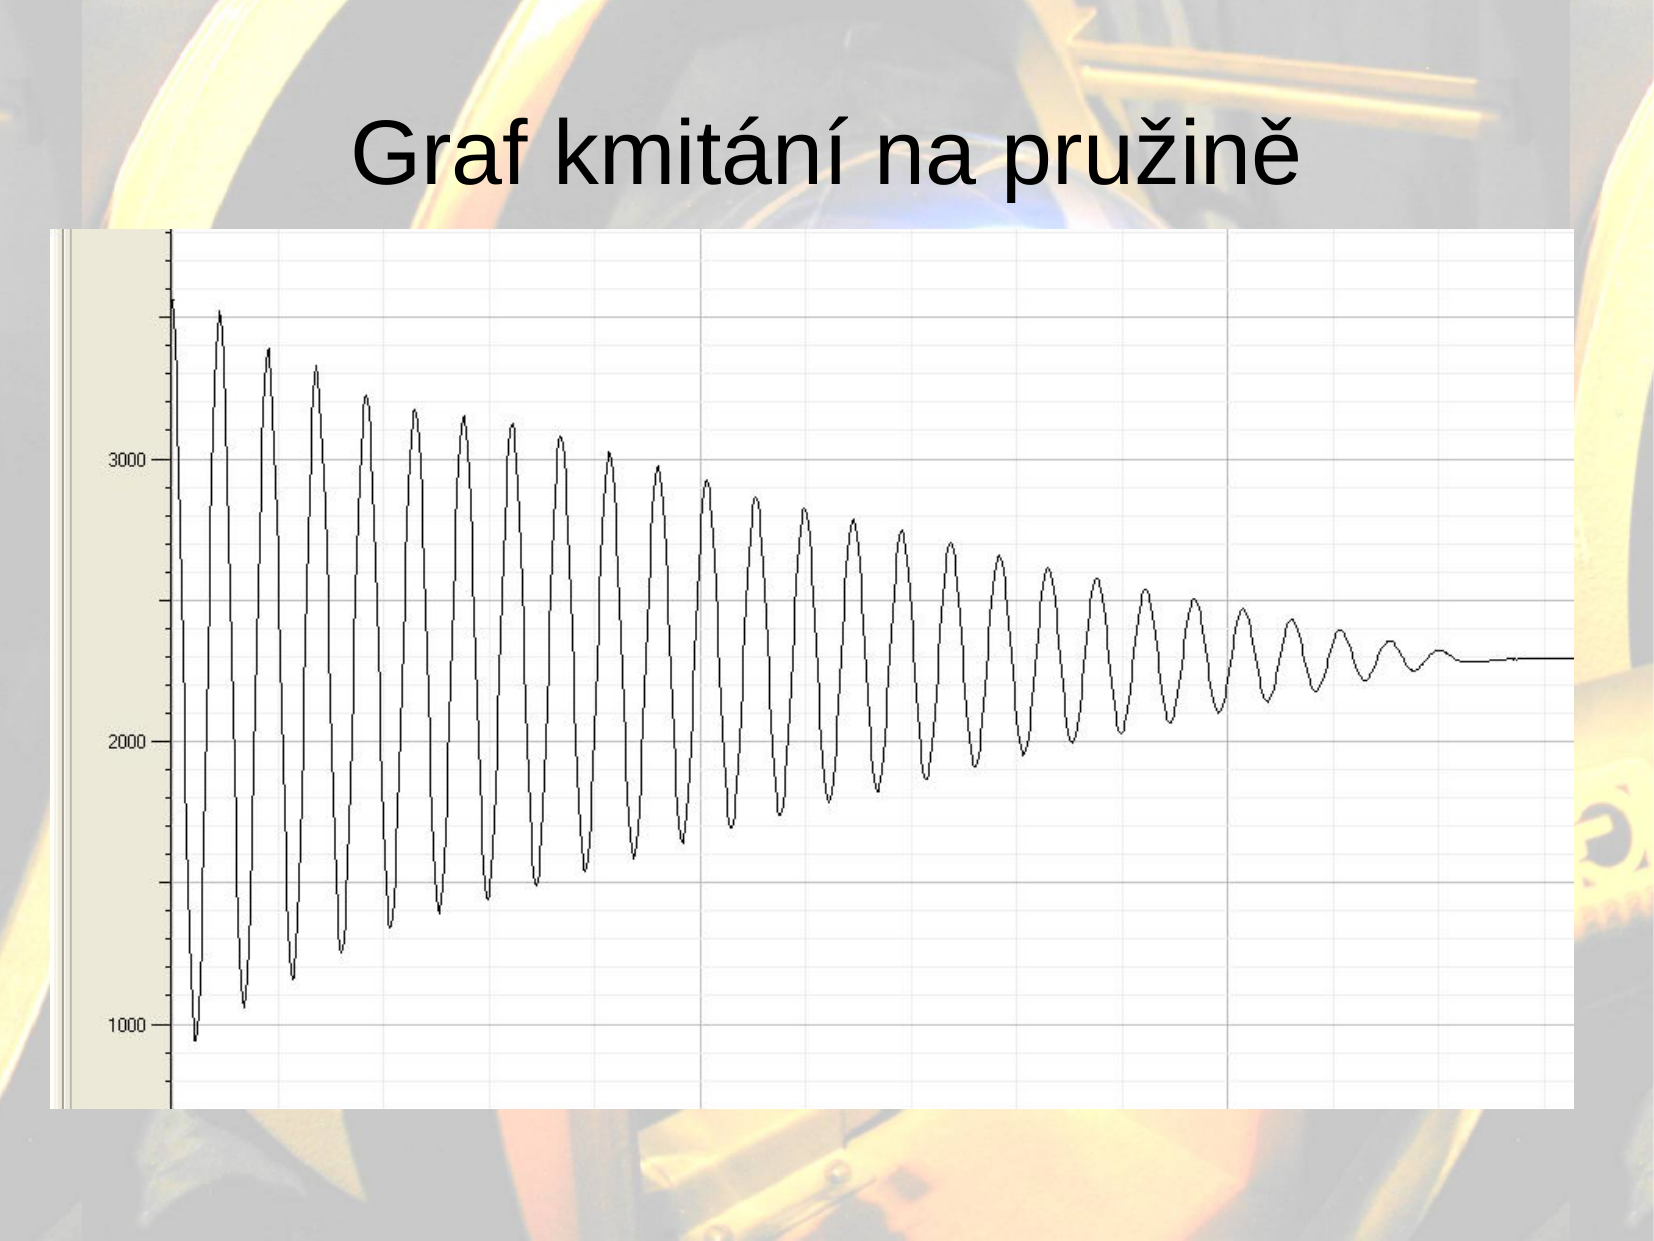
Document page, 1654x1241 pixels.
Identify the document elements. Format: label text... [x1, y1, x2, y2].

picture [0, 0, 1654, 1241]
title Graf kmitání na pružině [82, 49, 1571, 229]
